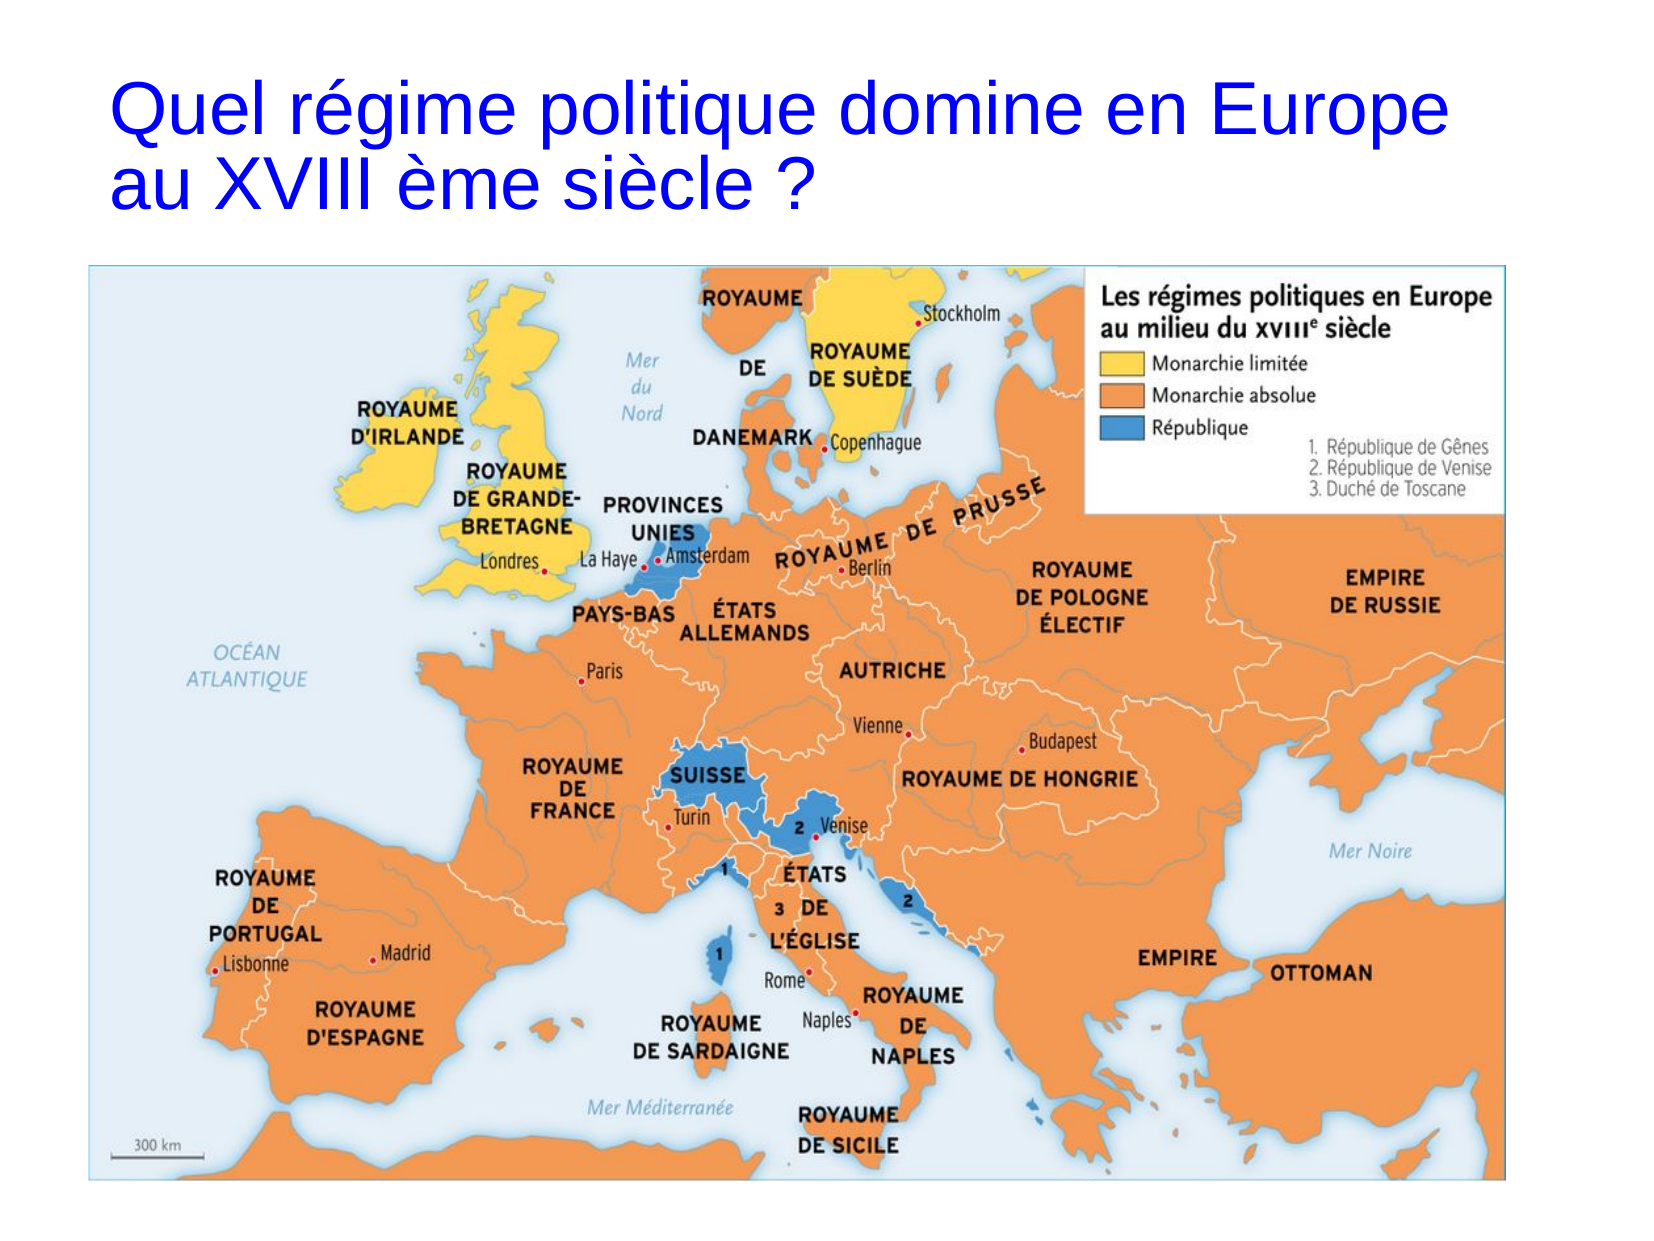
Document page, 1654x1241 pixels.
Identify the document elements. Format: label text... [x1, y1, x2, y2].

title Quel régime politique domine en Europe au XVIII ème siècle ? [109, 29, 1536, 270]
picture [88, 265, 1506, 1182]
